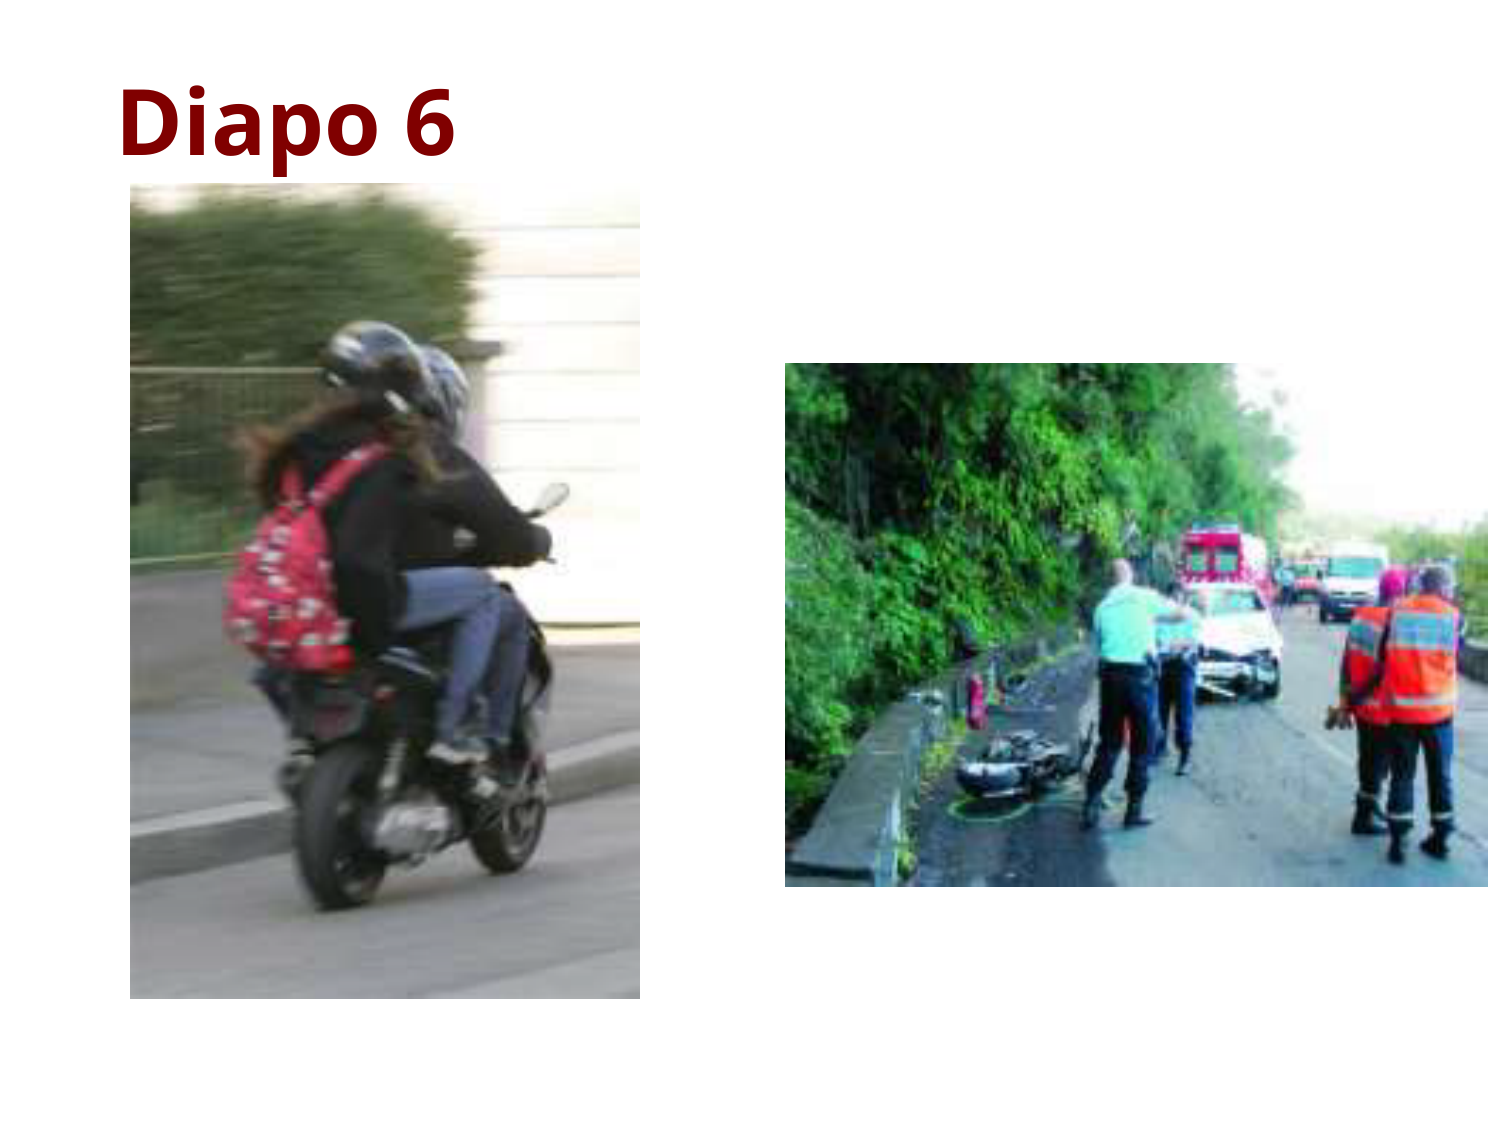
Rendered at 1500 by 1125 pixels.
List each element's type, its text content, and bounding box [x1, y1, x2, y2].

text_box Diapo 6 [100, 37, 1438, 200]
picture [785, 363, 1488, 887]
picture [130, 183, 640, 999]
